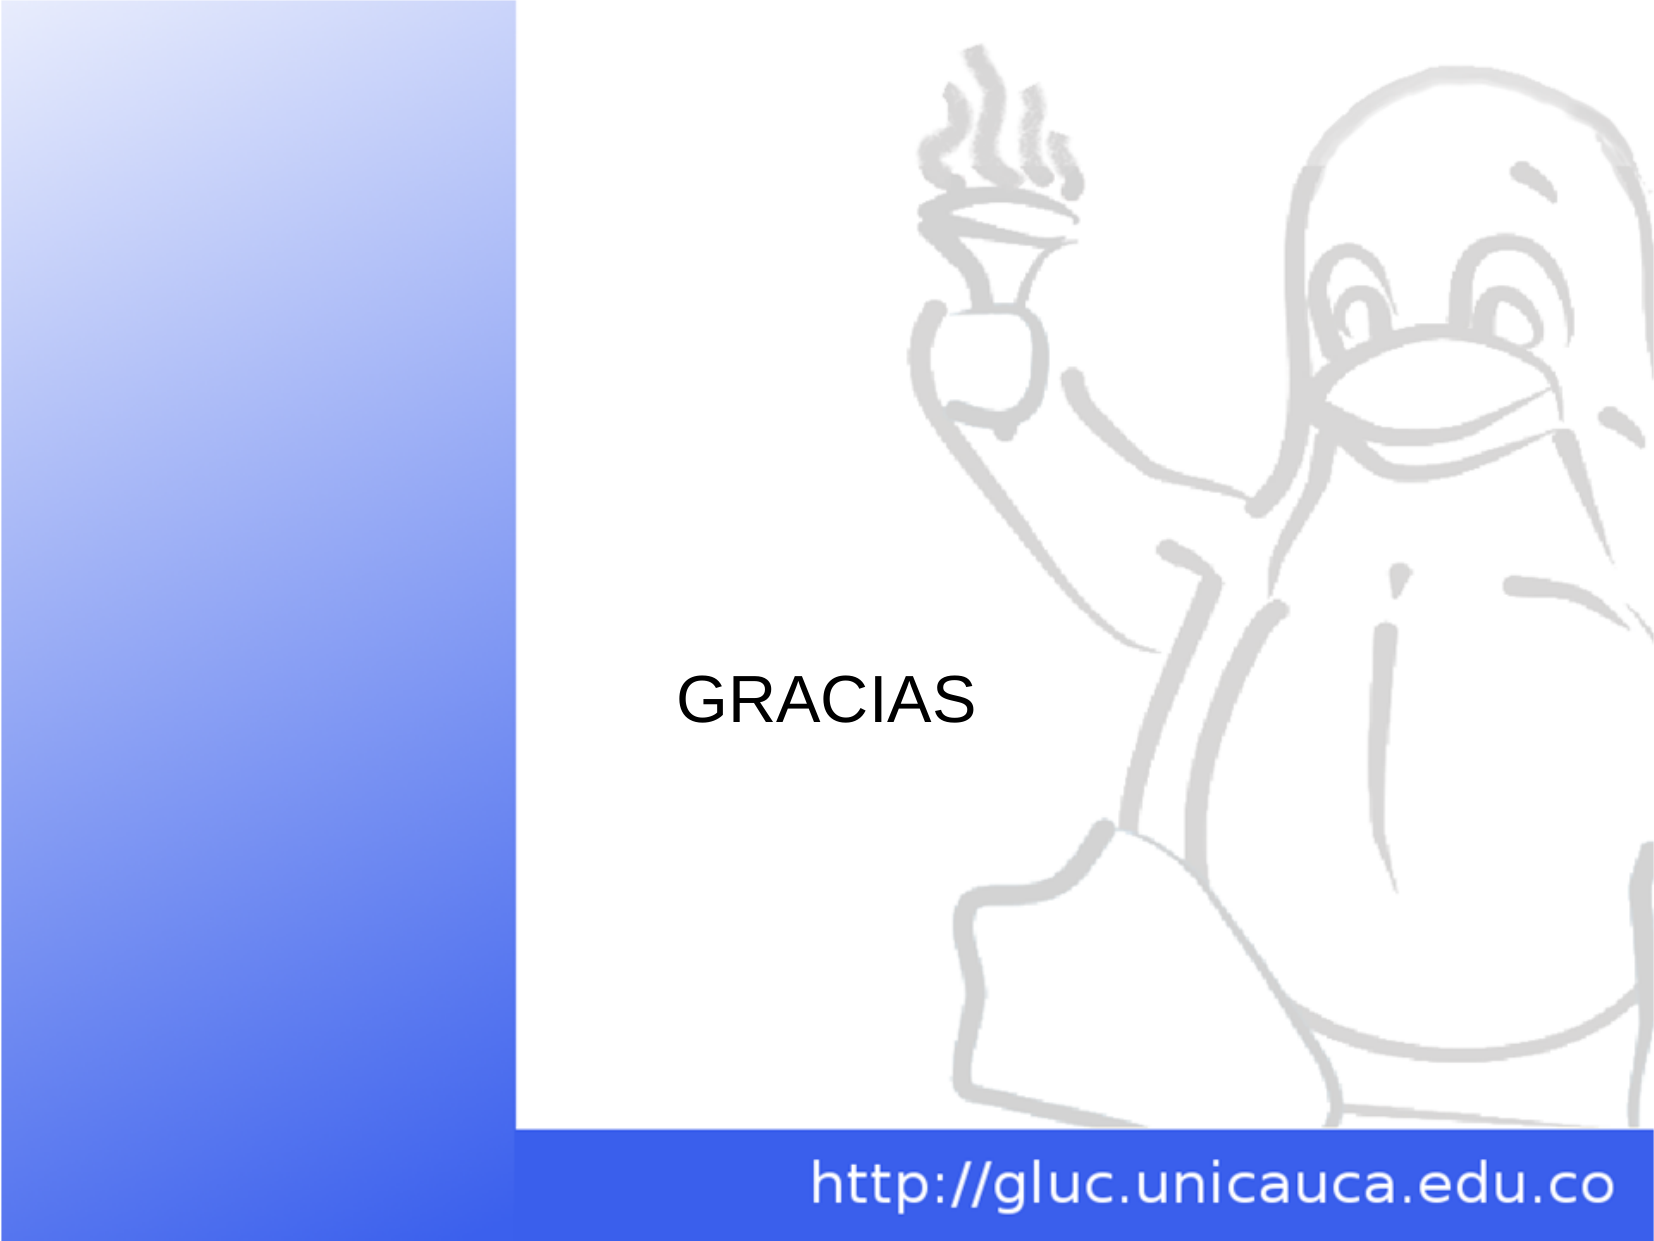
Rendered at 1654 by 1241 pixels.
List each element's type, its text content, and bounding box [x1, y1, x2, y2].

picture [0, 0, 1654, 1241]
subtitle GRACIAS [82, 290, 1571, 1109]
